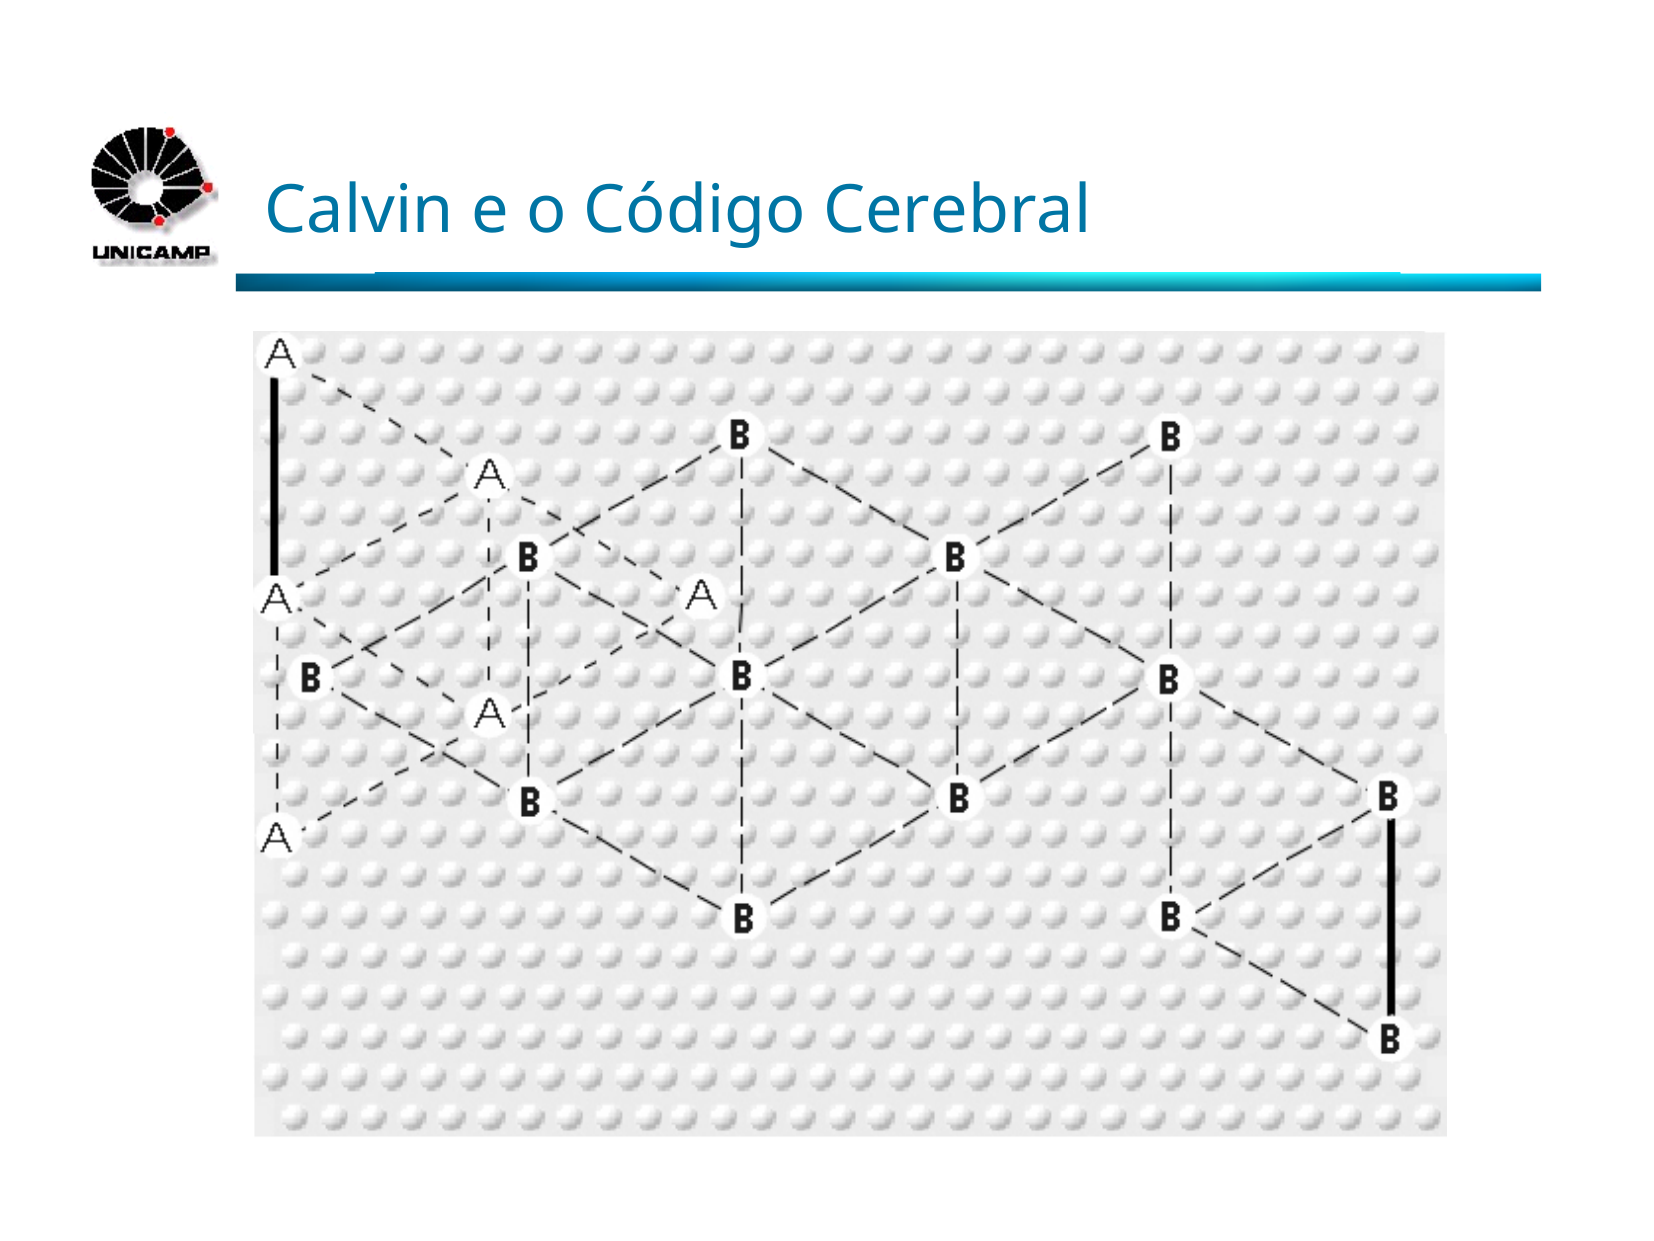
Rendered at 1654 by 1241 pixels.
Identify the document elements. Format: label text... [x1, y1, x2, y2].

picture [125, 272, 1654, 295]
title Calvin e o Código Cerebral [264, 42, 1534, 250]
picture [253, 331, 1447, 1141]
